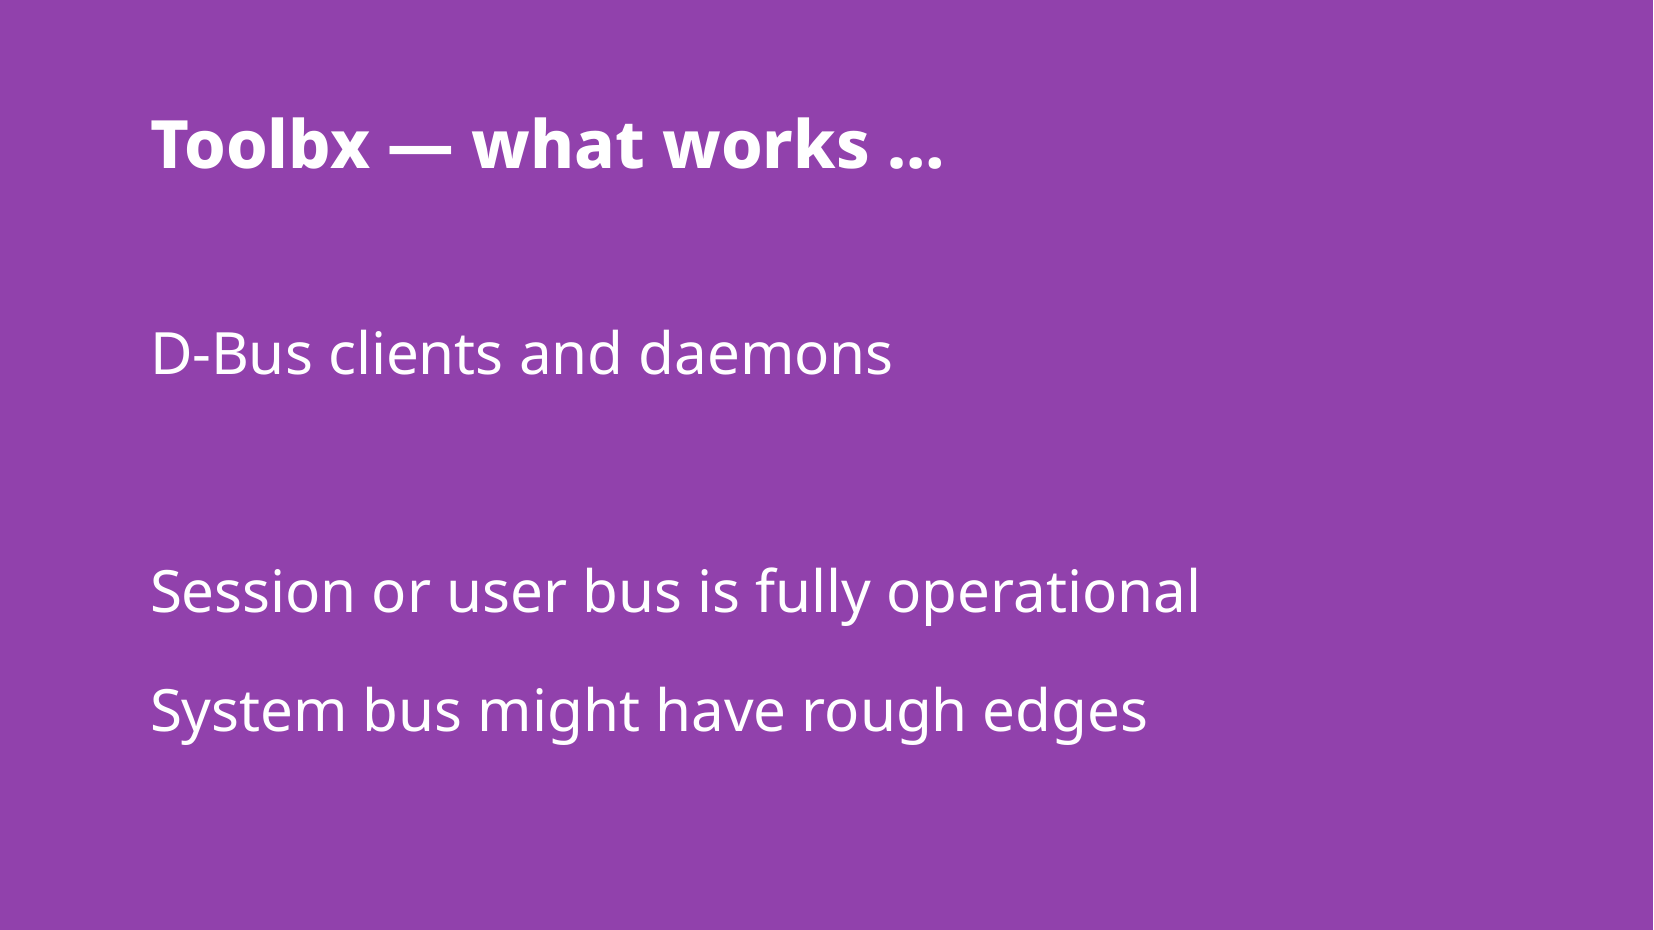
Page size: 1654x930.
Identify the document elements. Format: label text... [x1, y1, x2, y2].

title Toolbx — what works … [150, 107, 1501, 188]
subtitle D-Bus clients and daemons Session or user bus is fully operational System bus might have rough edges [150, 272, 1501, 812]
